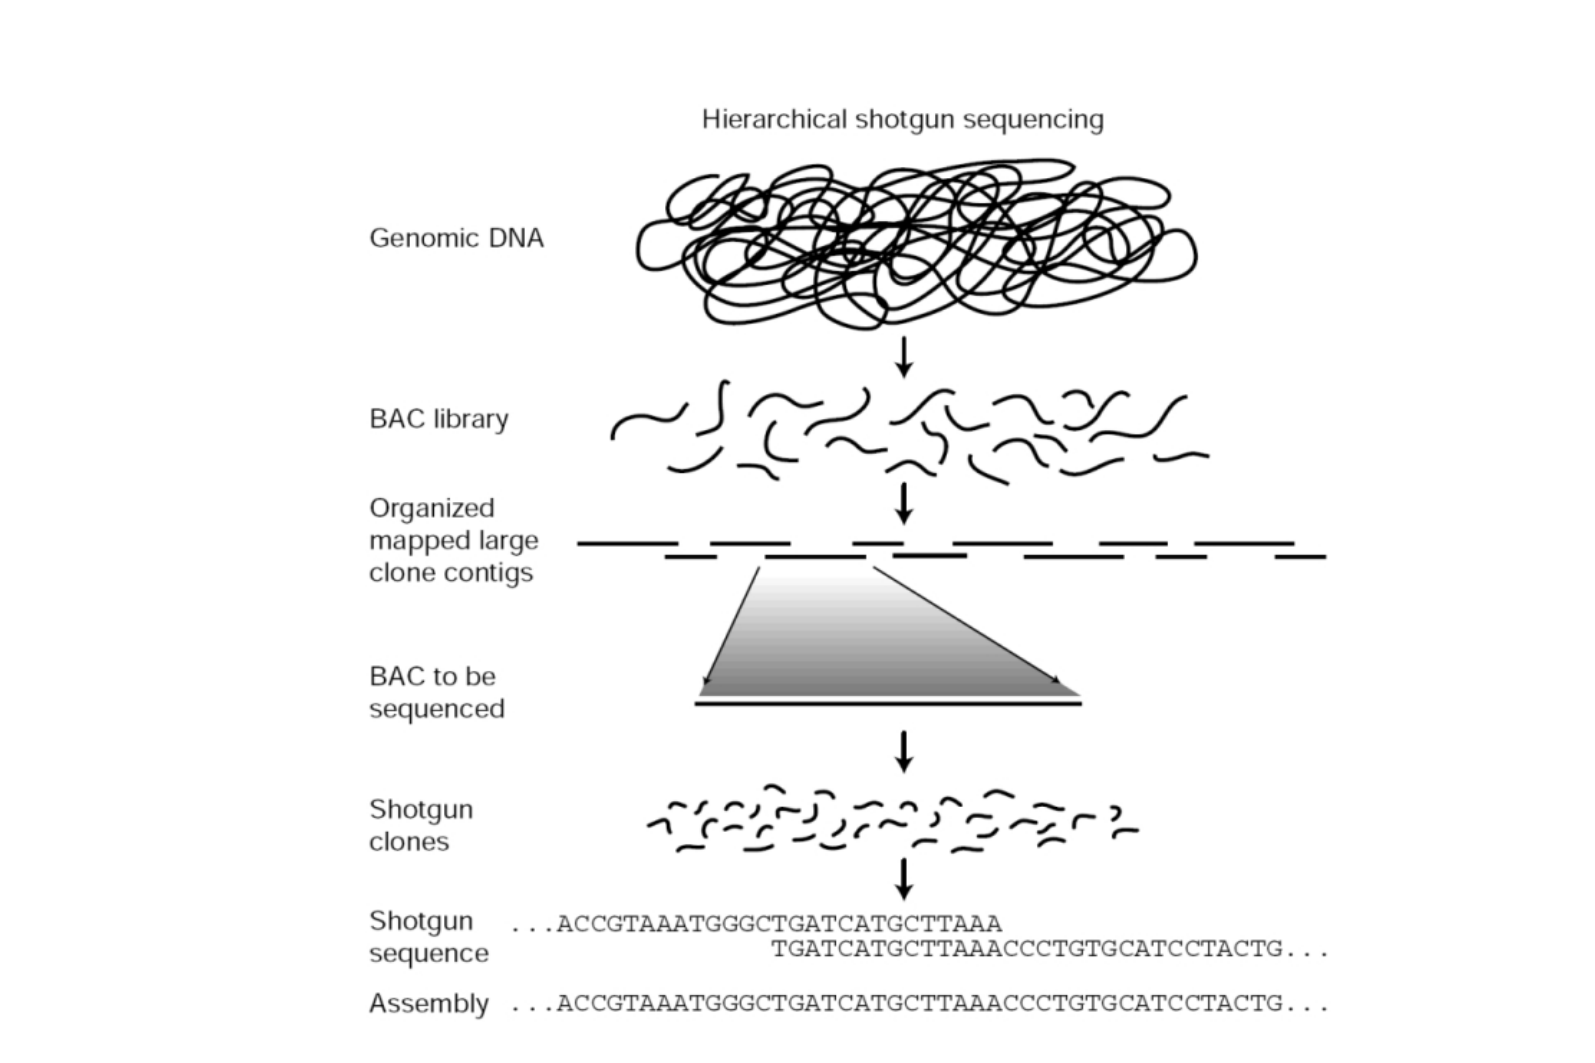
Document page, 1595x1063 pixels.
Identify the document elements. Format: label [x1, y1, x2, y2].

picture [354, 58, 1359, 1034]
